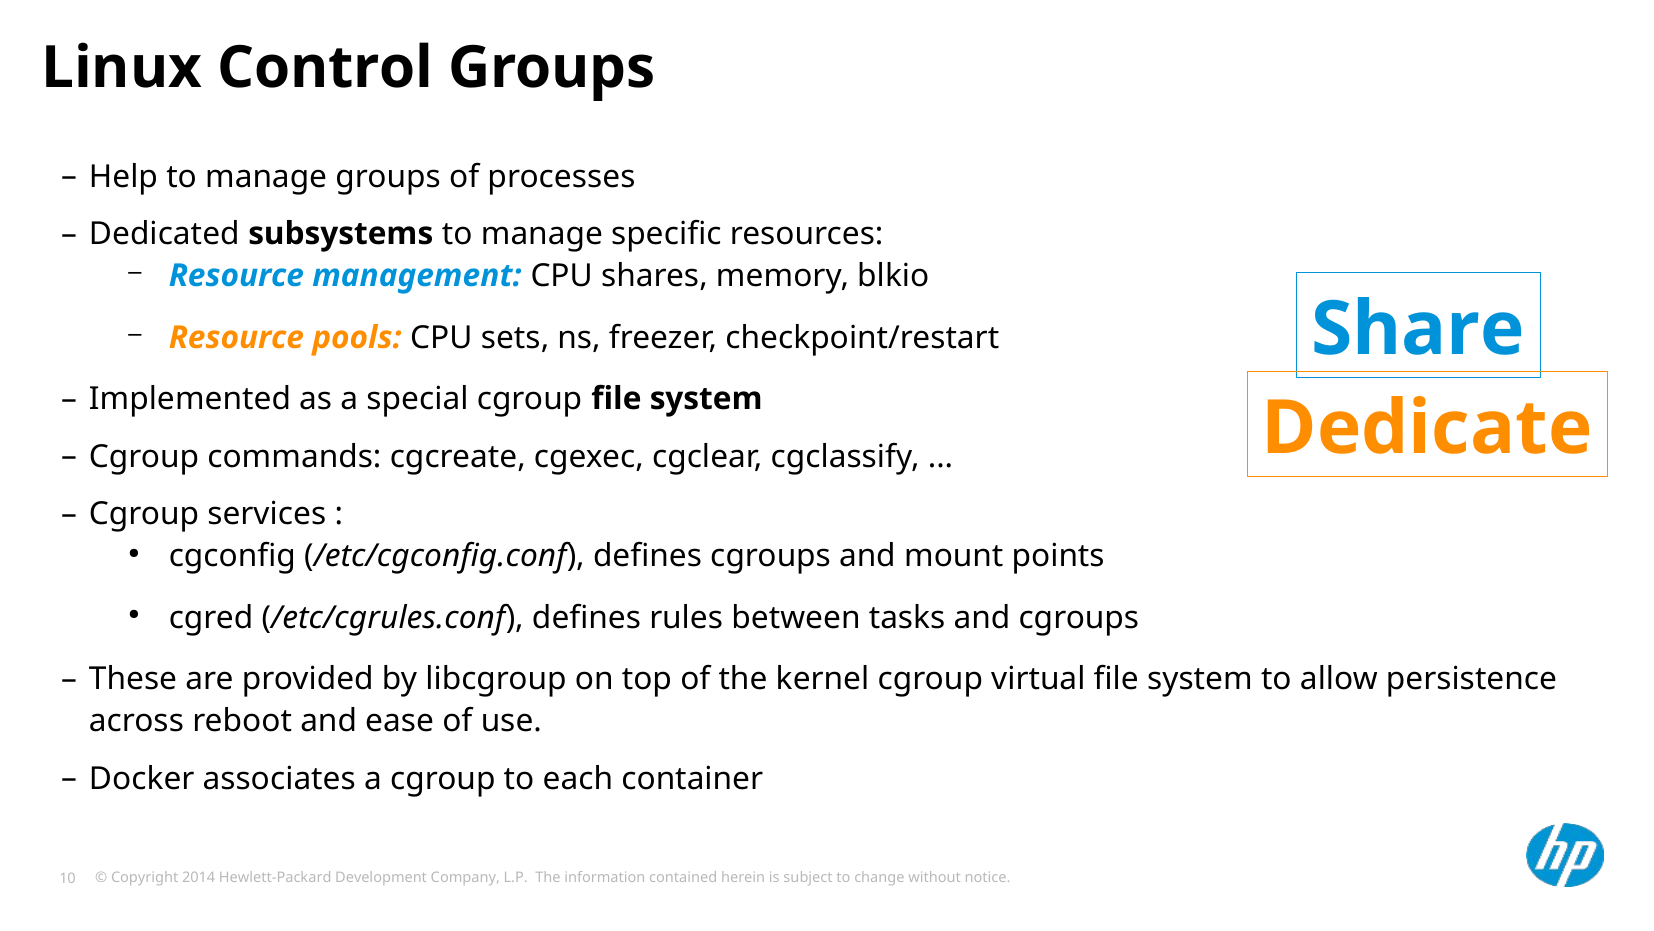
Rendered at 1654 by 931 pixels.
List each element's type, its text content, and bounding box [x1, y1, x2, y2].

text_box Dedicate [1247, 371, 1608, 477]
picture [1526, 842, 1597, 887]
list Help to manage groups of processes Dedicated subsystems to manage specific resources: Resource management: CPU shares, memory, blkio Resource pools: CPU sets, ns, freezer, checkpoint/restart Implemented as a special cgroup file system Cgroup commands: cgcreate, cgexec, cgclear, cgclassify, ... Cgroup services : cgconfig (/etc/cgconfig.conf), defines cgroups and mount points cgred (/etc/cgrules.conf), defines rules between tasks and cgroups These are provided by libcgroup on top of the kernel cgroup virtual file system to allow persistence across reboot and ease of use. Docker associates a cgroup to each container [46, 144, 1595, 808]
title Linux Control Groups [41, 6, 955, 128]
text_box Share [1296, 272, 1540, 371]
picture [1526, 823, 1568, 869]
picture [1575, 862, 1604, 887]
picture [1572, 823, 1604, 849]
